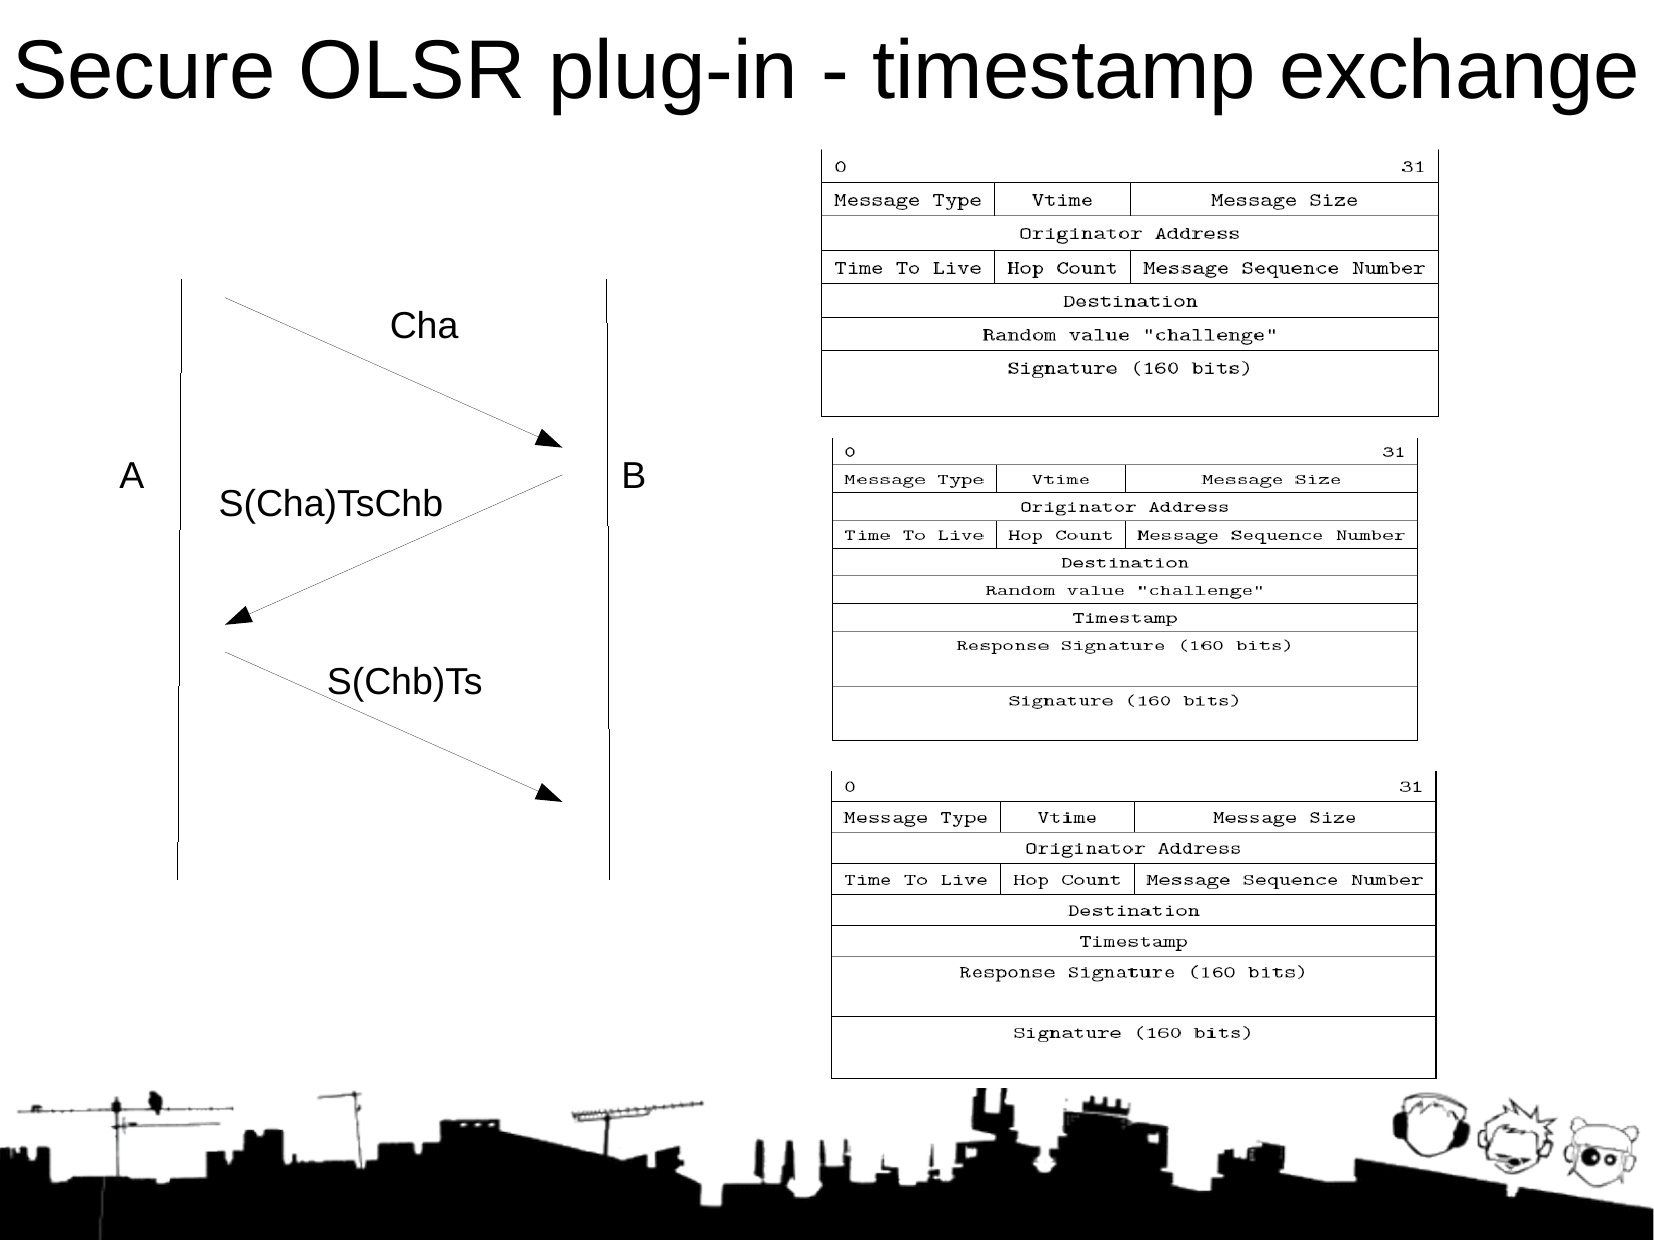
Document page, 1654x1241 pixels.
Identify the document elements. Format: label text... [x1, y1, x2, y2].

title Secure OLSR plug-in - timestamp exchange [1, 0, 1652, 174]
picture [796, 142, 1453, 751]
text_box Cha [375, 297, 488, 359]
text_box B [608, 447, 682, 509]
text_box S(Chb)Ts [312, 653, 569, 715]
text_box A [104, 447, 180, 580]
picture [0, 765, 1654, 1240]
text_box S(Cha)TsChb [203, 474, 461, 537]
